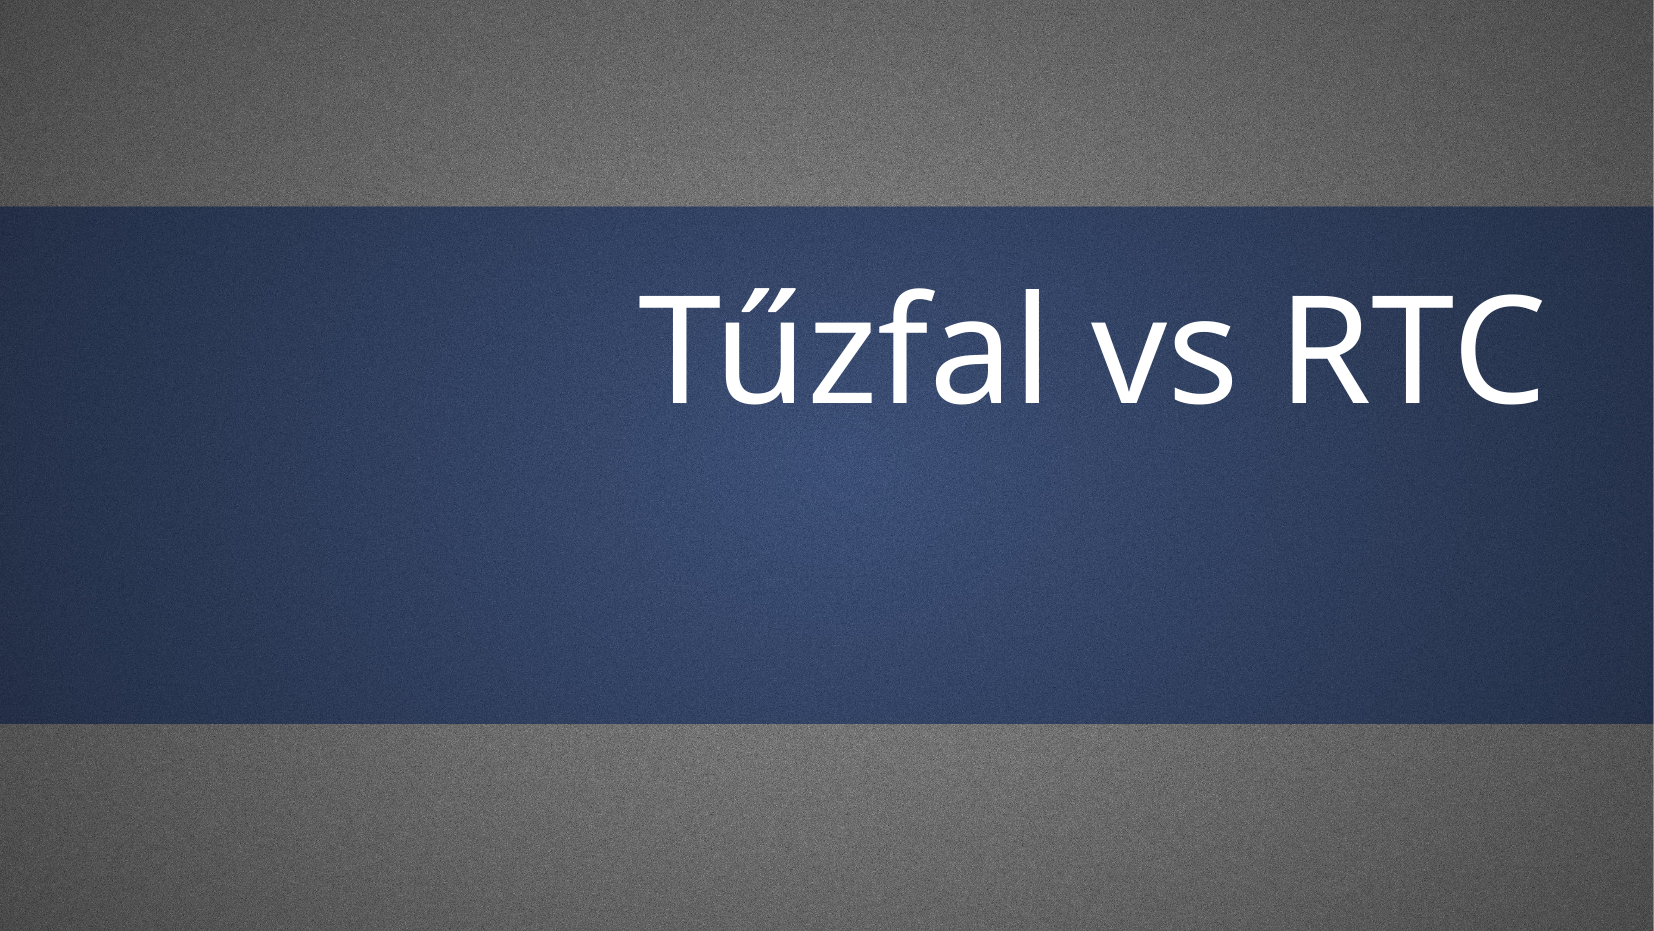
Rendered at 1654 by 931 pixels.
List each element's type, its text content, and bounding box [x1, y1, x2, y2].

text_box Tűzfal vs RTC [447, 236, 1562, 491]
picture [0, 0, 1654, 931]
